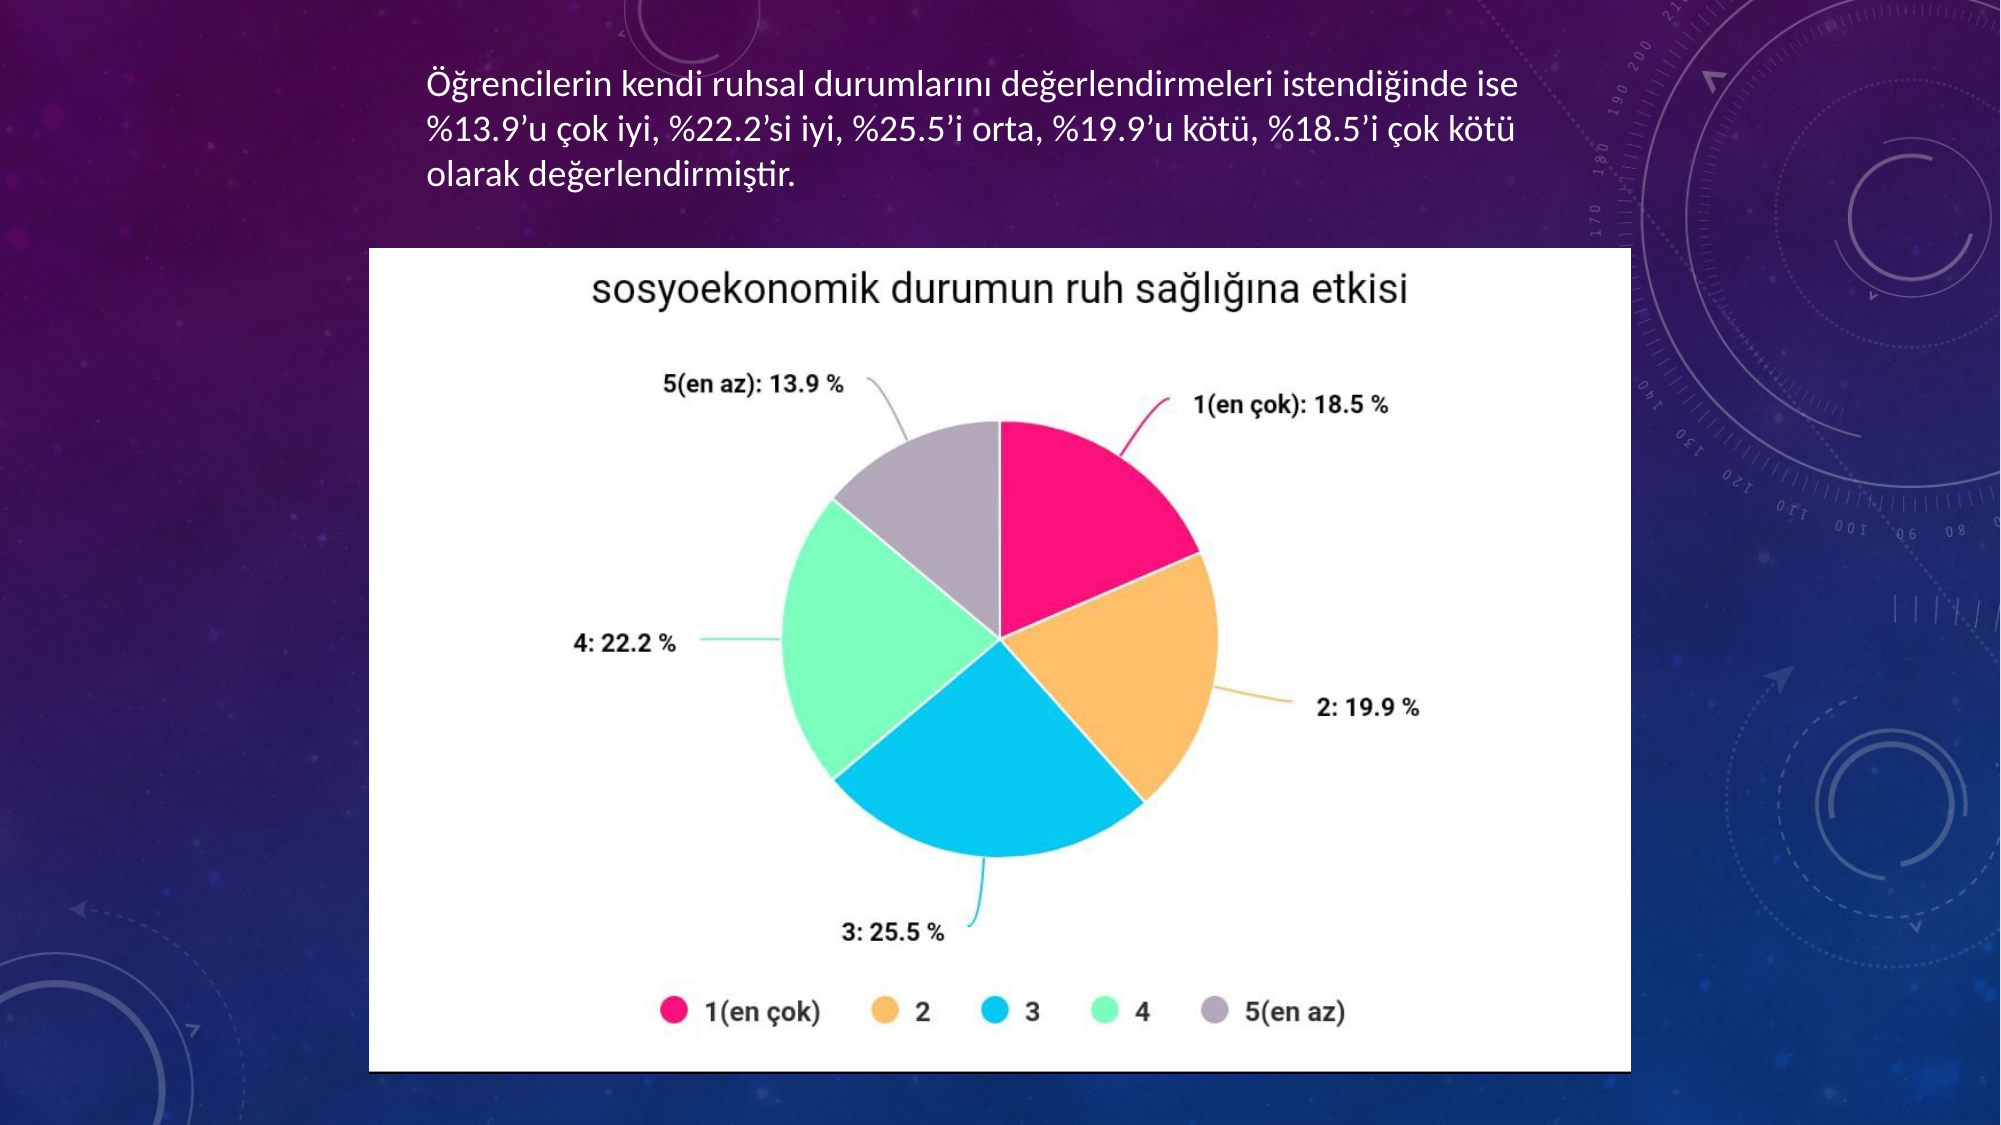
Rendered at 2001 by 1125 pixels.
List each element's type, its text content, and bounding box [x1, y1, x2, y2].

text_box Öğrencilerin kendi ruhsal durumlarını değerlendirmeleri istendiğinde ise %13.9’u çok iyi, %22.2’si iyi, %25.5’i orta, %19.9’u kötü, %18.5’i çok kötü olarak değerlendirmiştir. [411, 51, 1589, 203]
picture [369, 248, 1631, 1074]
